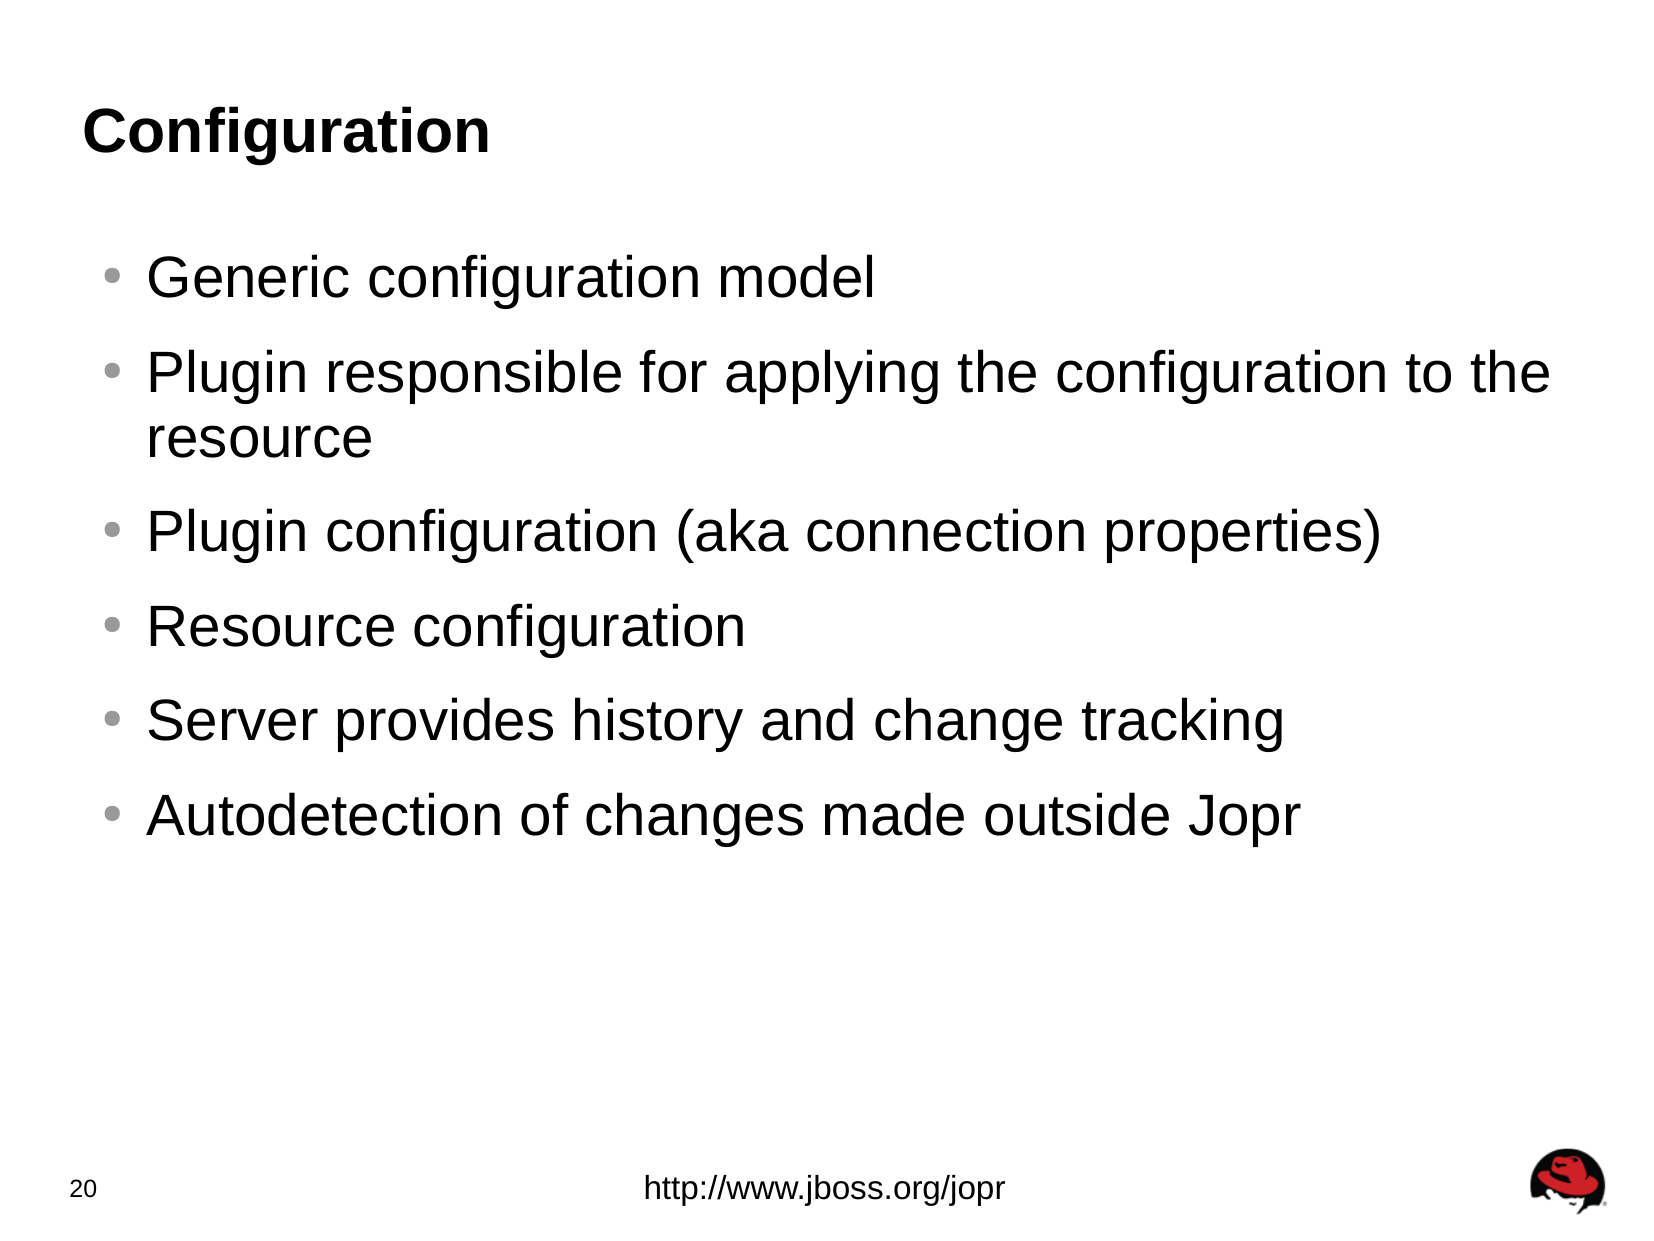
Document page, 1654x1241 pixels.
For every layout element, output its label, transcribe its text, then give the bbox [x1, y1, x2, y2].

list Generic configuration model Plugin responsible for applying the configuration to the resource Plugin configuration (aka connection properties) Resource configuration Server provides history and change tracking Autodetection of changes made outside Jopr [86, 244, 1576, 1024]
title Configuration [82, 45, 1571, 218]
picture [1529, 1146, 1613, 1224]
